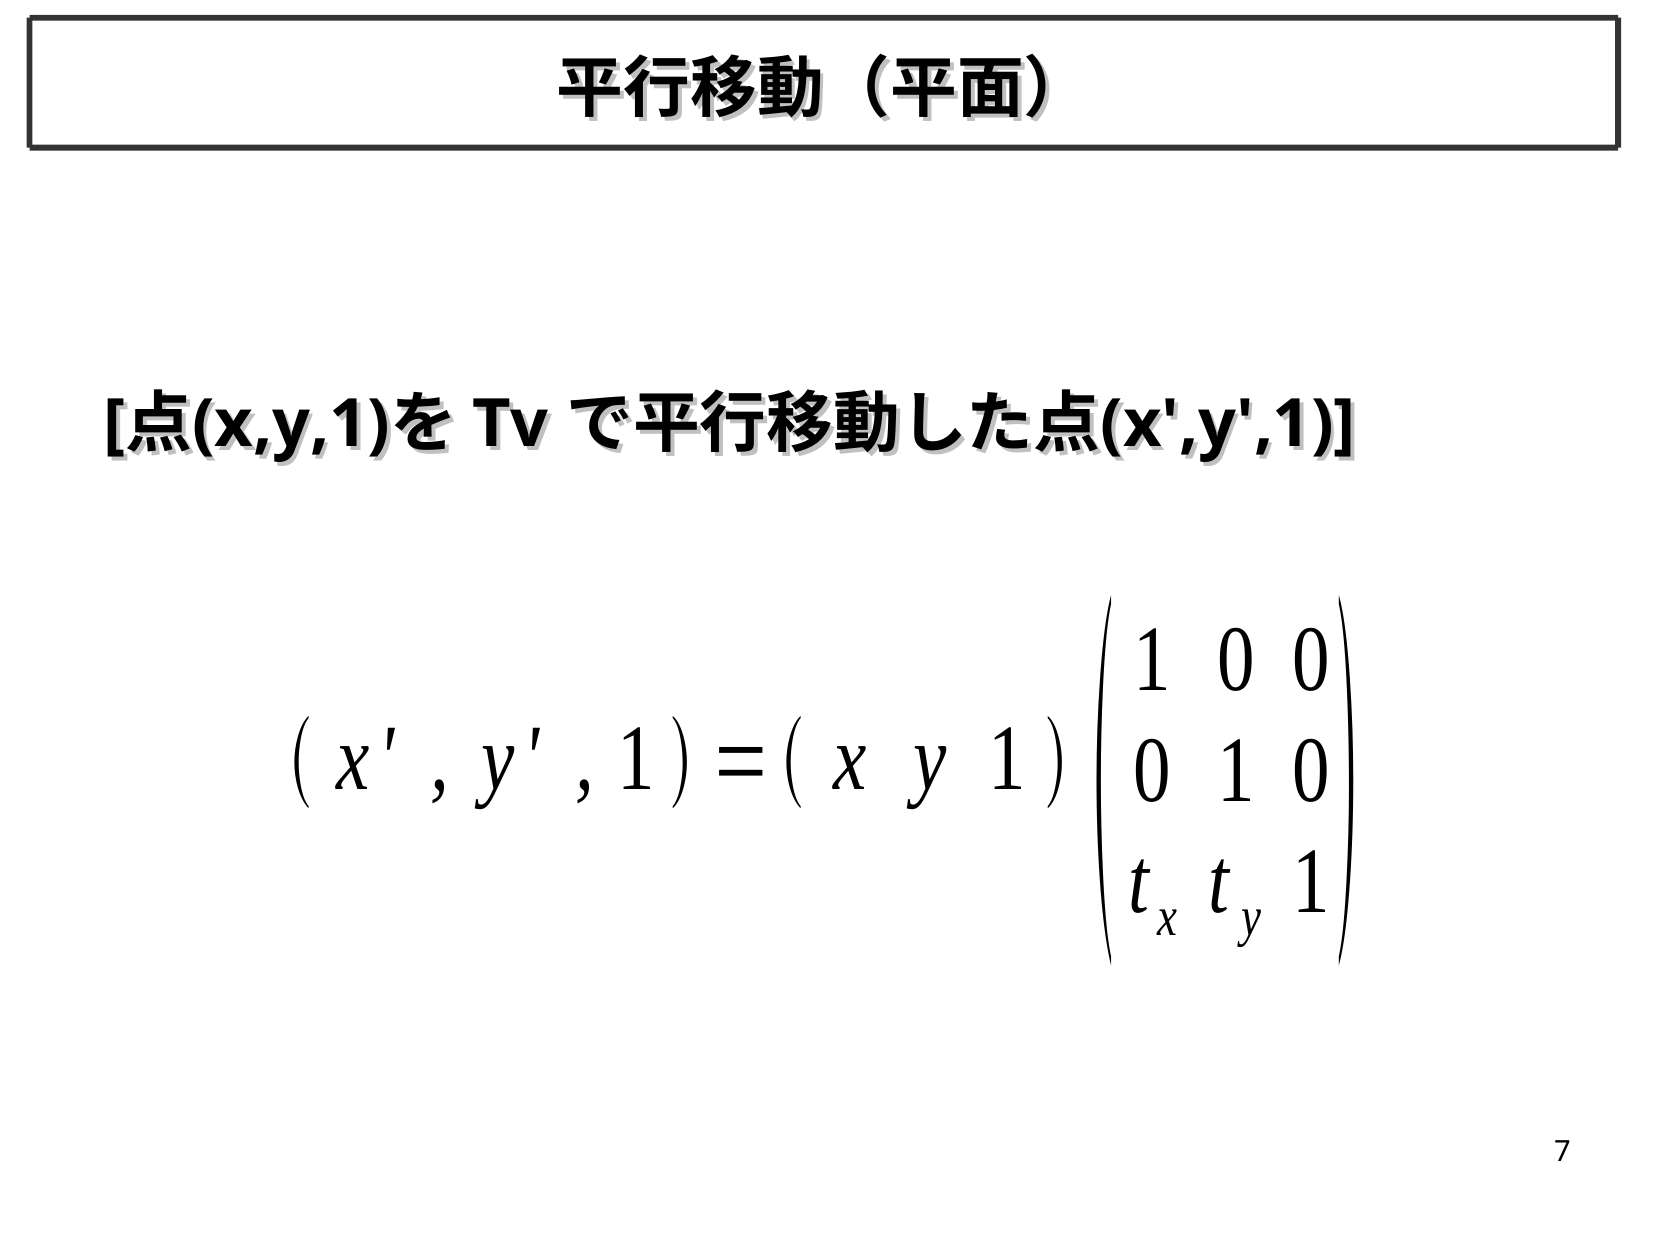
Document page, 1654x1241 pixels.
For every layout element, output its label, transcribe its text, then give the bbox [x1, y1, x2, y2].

text_box 平行移動（平面） [29, 17, 1619, 148]
chart [270, 590, 1383, 967]
text_box [点(x,y,1)を Tv で平行移動した点(x',y',1)] [88, 361, 1502, 450]
